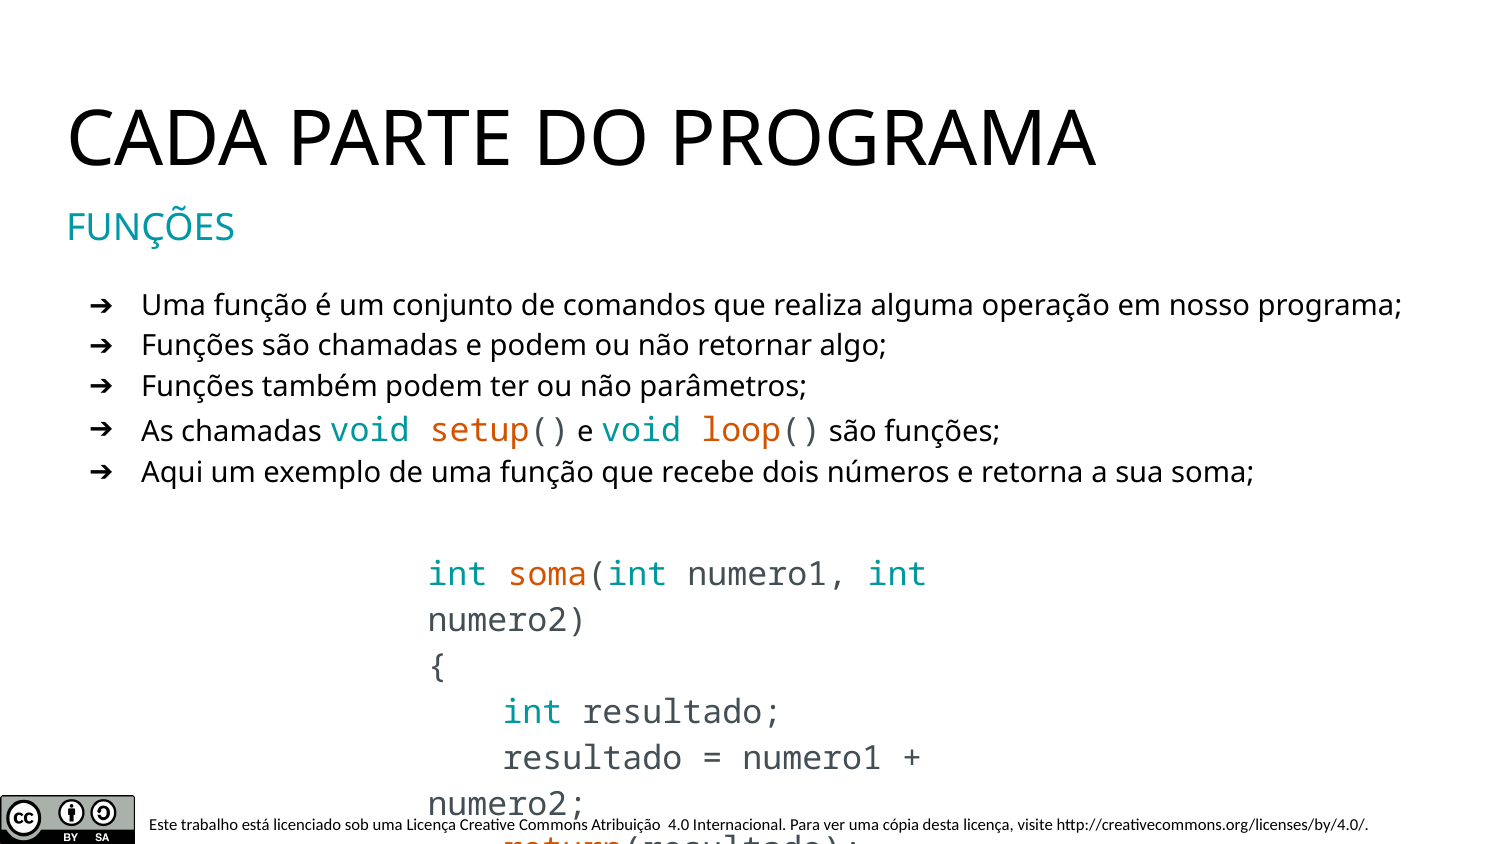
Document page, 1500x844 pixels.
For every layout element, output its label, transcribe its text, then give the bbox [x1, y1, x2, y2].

text_box int soma(int numero1, int numero2) { int resultado; resultado = numero1 + numero2; return(resultado); } [412, 531, 1088, 795]
title FUNÇÕES [51, 187, 1449, 266]
picture [0, 795, 135, 844]
title CADA PARTE DO PROGRAMA [51, 72, 1449, 167]
list Uma função é um conjunto de comandos que realiza alguma operação em nosso programa; Funções são chamadas e podem ou não retornar algo; Funções também podem ter ou não parâmetros; As chamadas void setup() e void loop() são funções; Aqui um exemplo de uma função que recebe dois números e retorna a sua soma; [51, 266, 1449, 532]
text_box Este trabalho está licenciado sob uma Licença Creative Commons Atribuição 4.0 Internacional. Para ver uma cópia desta licença, visite http://creativecommons.org/licenses/by/4.0/. [135, 795, 1500, 844]
